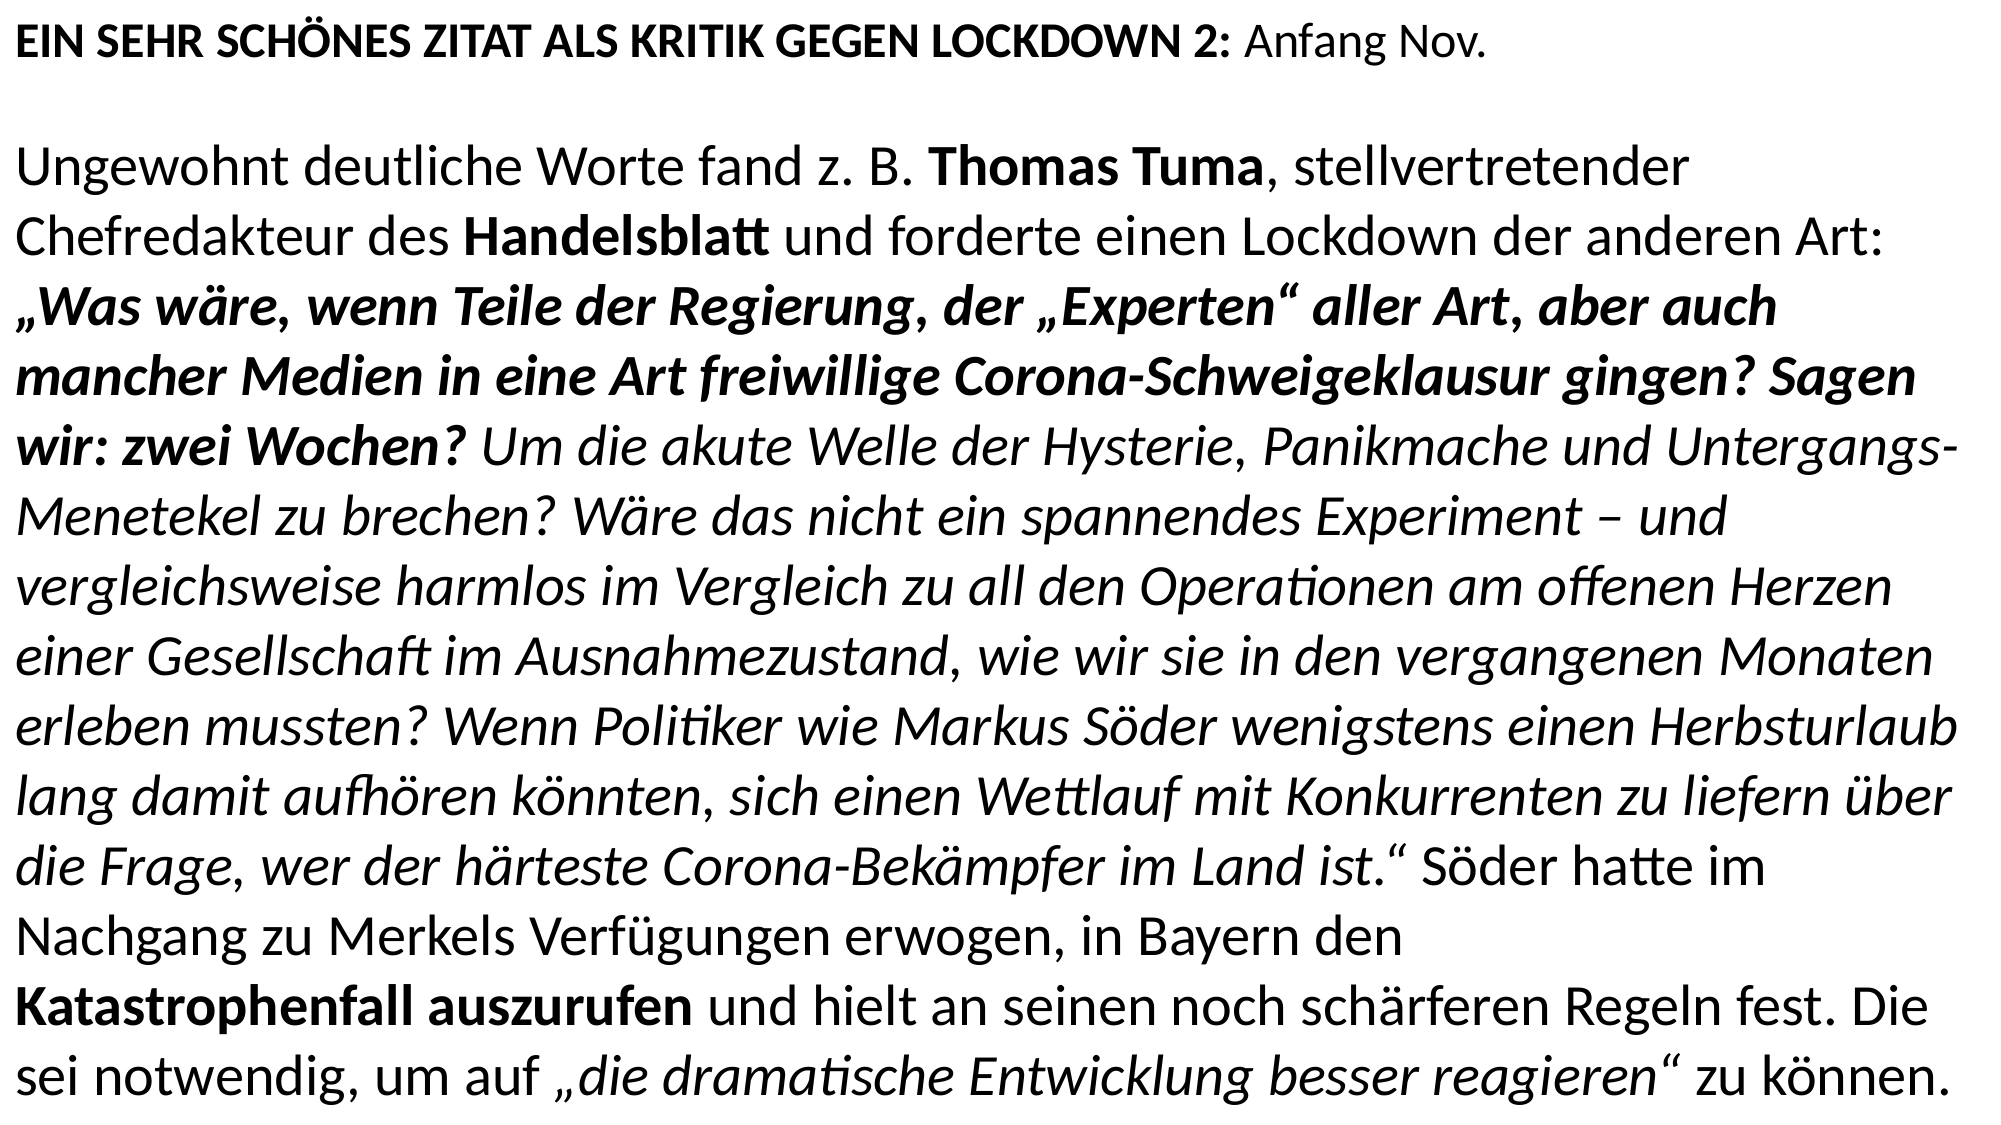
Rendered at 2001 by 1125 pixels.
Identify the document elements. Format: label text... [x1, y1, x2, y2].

text_box EIN SEHR SCHÖNES ZITAT ALS KRITIK GEGEN LOCKDOWN 2: Anfang Nov. Ungewohnt deutliche Worte fand z. B. Thomas Tuma, stellvertretender Chefredakteur des Handelsblatt und forderte einen Lockdown der anderen Art: „Was wäre, wenn Teile der Regierung, der „Experten“ aller Art, aber auch mancher Medien in eine Art freiwillige Corona-Schweigeklausur gingen? Sagen wir: zwei Wochen? Um die akute Welle der Hysterie, Panikmache und Untergangs-Menetekel zu brechen? Wäre das nicht ein spannendes Experiment – und vergleichsweise harmlos im Vergleich zu all den Operationen am offenen Herzen einer Gesellschaft im Ausnahmezustand, wie wir sie in den vergangenen Monaten erleben mussten? Wenn Politiker wie Markus Söder wenigstens einen Herbsturlaub lang damit aufhören könnten, sich einen Wettlauf mit Konkurrenten zu liefern über die Frage, wer der härteste Corona-Bekämpfer im Land ist.“ Söder hatte im Nachgang zu Merkels Verfügungen erwogen, in Bayern den Katastrophenfall auszurufen und hielt an seinen noch schärferen Regeln fest. Die sei notwendig, um auf „die dramatische Entwicklung besser reagieren“ zu können. [0, 0, 2000, 1125]
